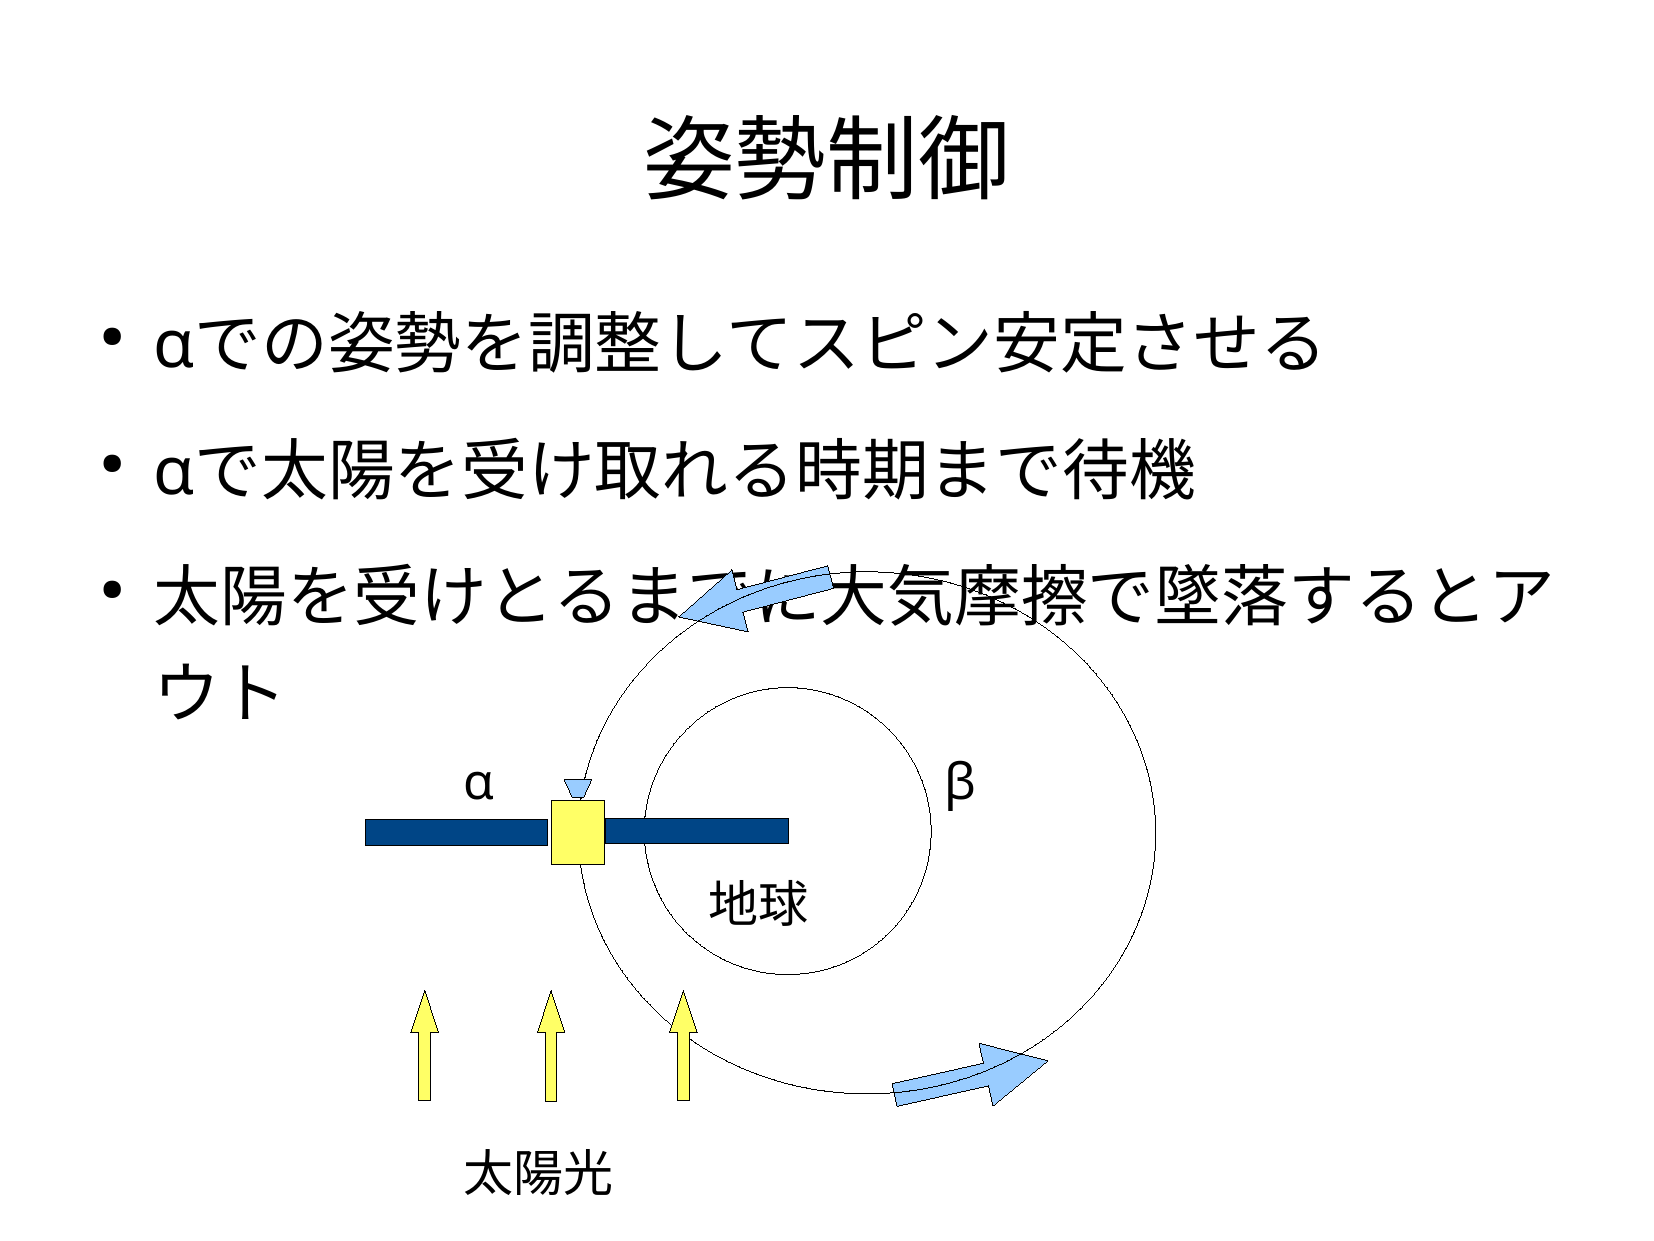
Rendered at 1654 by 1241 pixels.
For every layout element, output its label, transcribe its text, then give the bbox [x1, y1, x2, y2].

text_box [537, 990, 565, 1102]
text_box [669, 990, 698, 1101]
text_box 太陽光 [448, 1125, 704, 1241]
text_box [713, 954, 862, 975]
text_box [678, 565, 834, 632]
text_box [892, 1043, 1048, 1107]
text_box α β [448, 734, 1270, 849]
text_box [645, 849, 931, 943]
text_box [365, 819, 448, 846]
text_box [410, 990, 439, 1101]
title 姿勢制御 [82, 56, 1571, 250]
text_box 地球 [693, 856, 878, 954]
list αでの姿勢を調整してスピン安定させる αで太陽を受け取れる時期まで待機 太陽を受けとるまでに大気摩擦で墜落するとアウト [82, 290, 1571, 1109]
text_box [551, 849, 605, 865]
text_box [682, 687, 894, 734]
